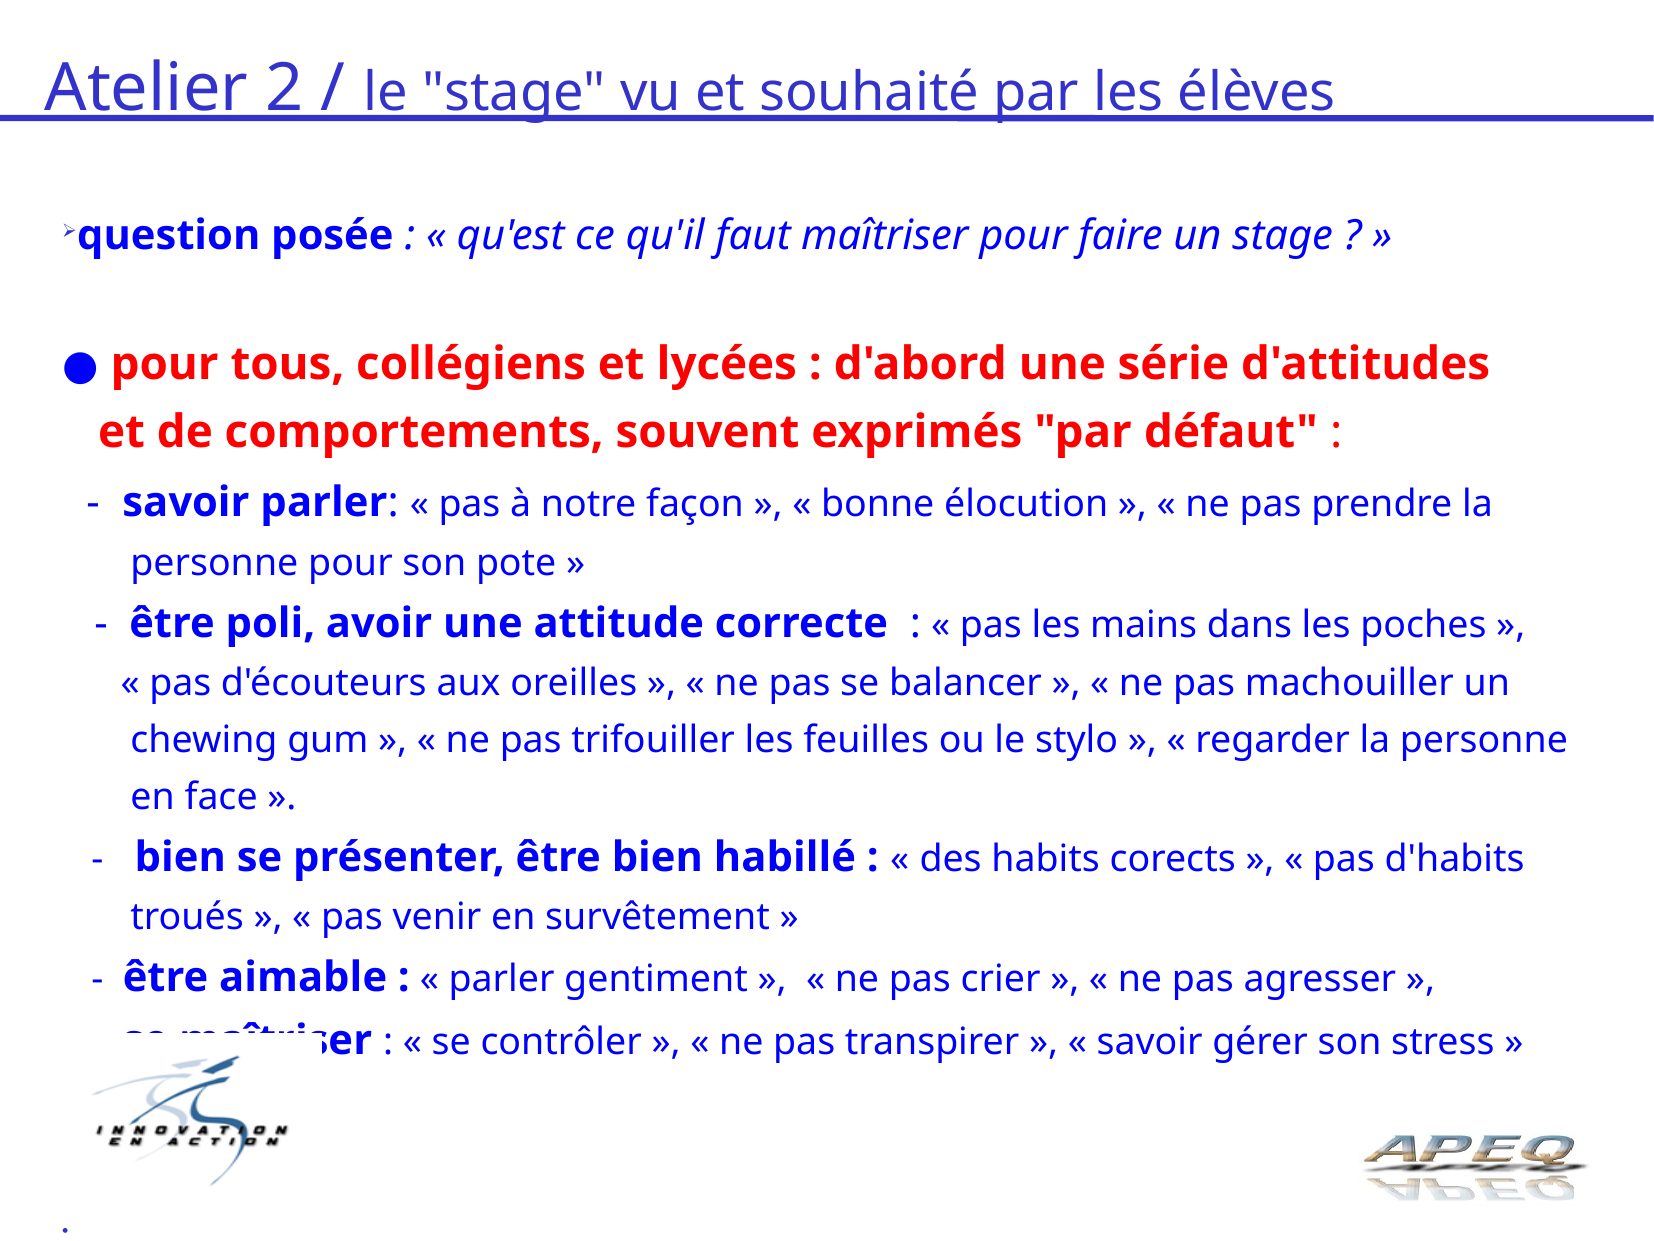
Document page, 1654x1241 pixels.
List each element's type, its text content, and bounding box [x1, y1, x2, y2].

picture [0, 1033, 355, 1221]
text_box question posée : « qu'est ce qu'il faut maîtriser pour faire un stage ? » ● pour tous, collégiens et lycées : d'abord une série d'attitudes et de comportements, souvent exprimés "par défaut" : - savoir parler: « pas à notre façon », « bonne élocution », « ne pas prendre la personne pour son pote » - être poli, avoir une attitude correcte : « pas les mains dans les poches », « pas d'écouteurs aux oreilles », « ne pas se balancer », « ne pas machouiller un chewing gum », « ne pas trifouiller les feuilles ou le stylo », « regarder la personne en face ». - bien se présenter, être bien habillé : « des habits corects », « pas d'habits troués », « pas venir en survêtement » - être aimable : « parler gentiment », « ne pas crier », « ne pas agresser », - se maîtriser : « se contrôler », « ne pas transpirer », « savoir gérer son stress » [47, 135, 1613, 1058]
picture [1358, 1122, 1619, 1219]
text_box Atelier 2 / le "stage" vu et souhaité par les élèves [29, 0, 1654, 115]
